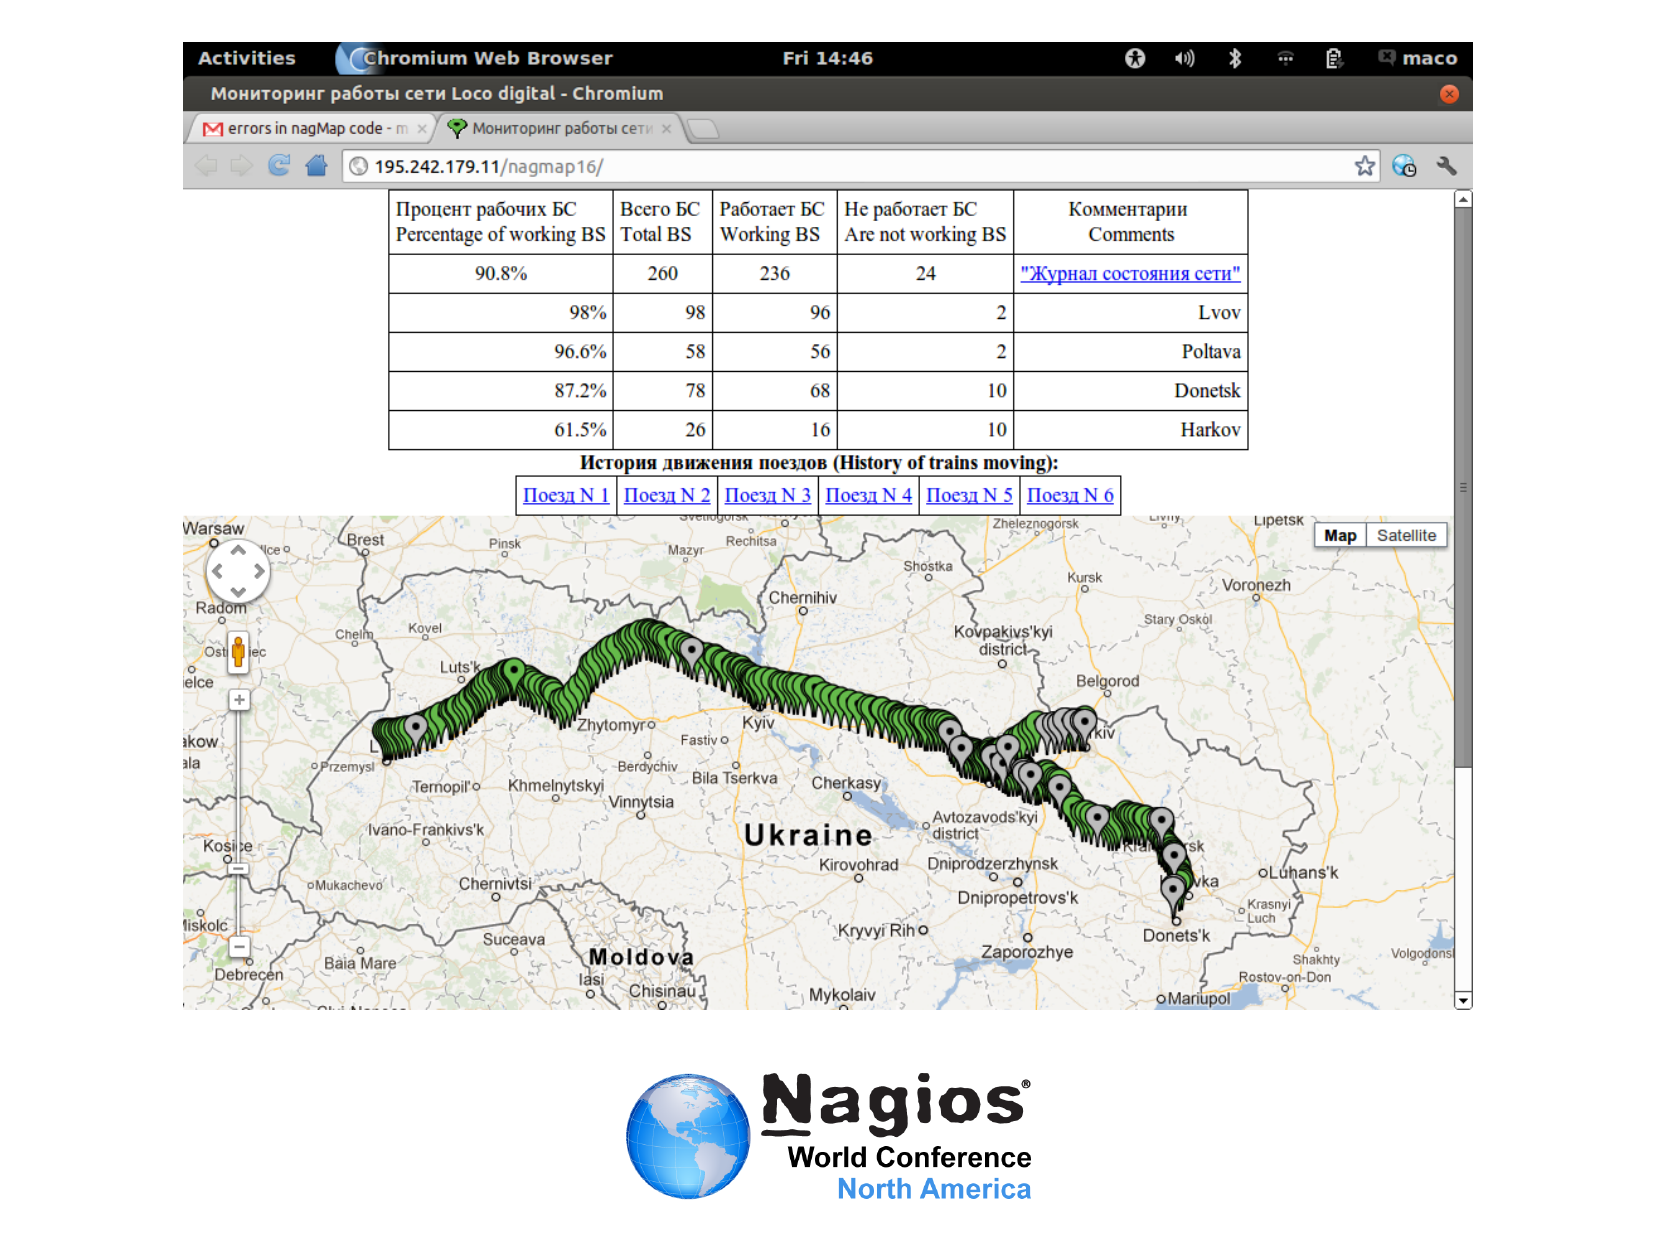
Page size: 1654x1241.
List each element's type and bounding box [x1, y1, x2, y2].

picture [626, 1072, 1032, 1226]
picture [183, 42, 1473, 1010]
